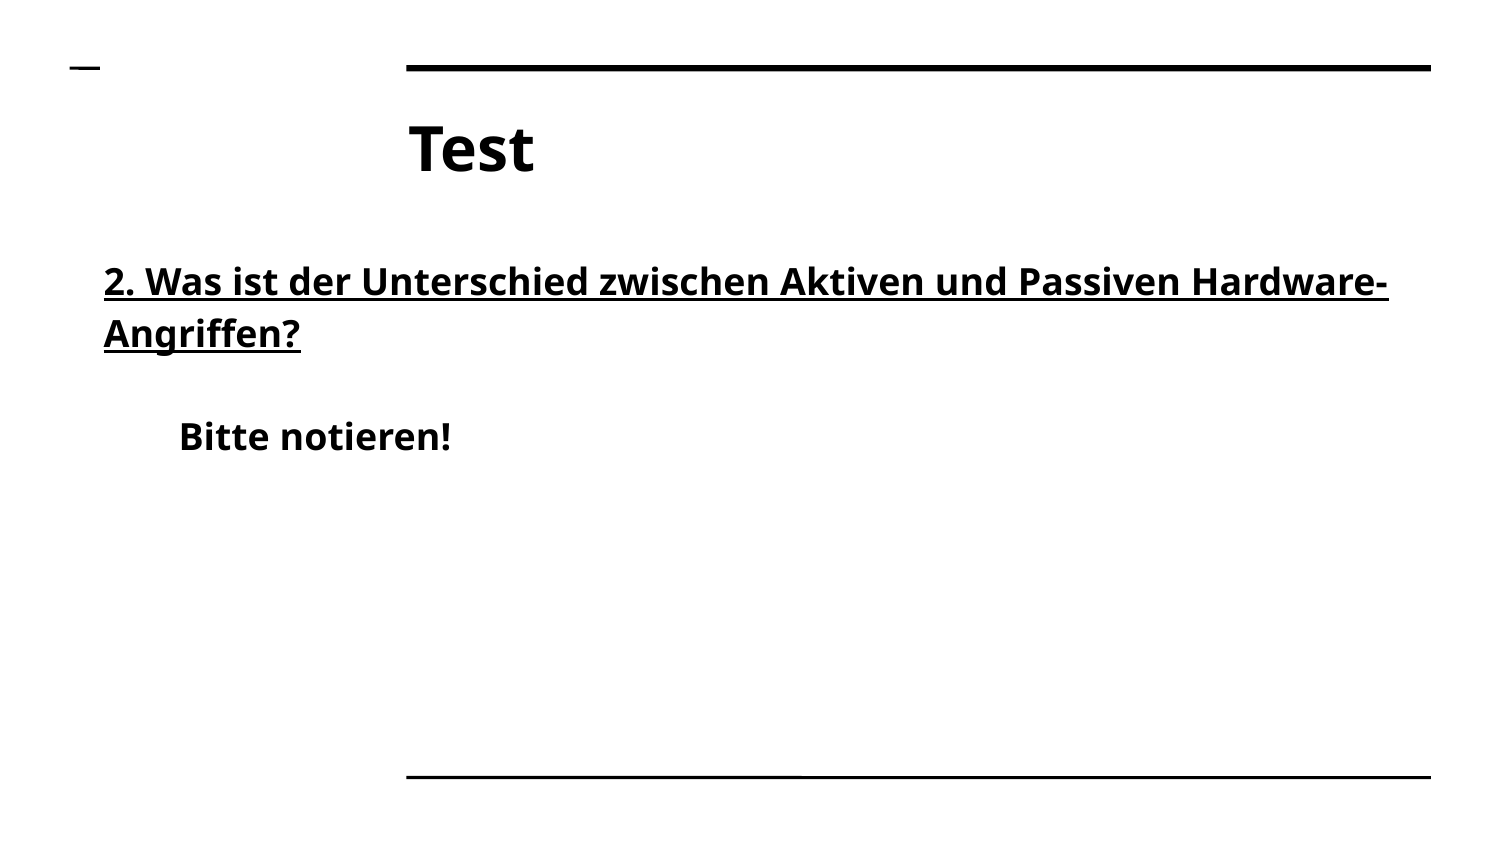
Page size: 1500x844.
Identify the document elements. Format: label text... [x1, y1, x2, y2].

list 2. Was ist der Unterschied zwischen Aktiven und Passiven Hardware-Angriffen? Bitte notieren! [88, 236, 1500, 729]
title Test [393, 94, 1431, 199]
